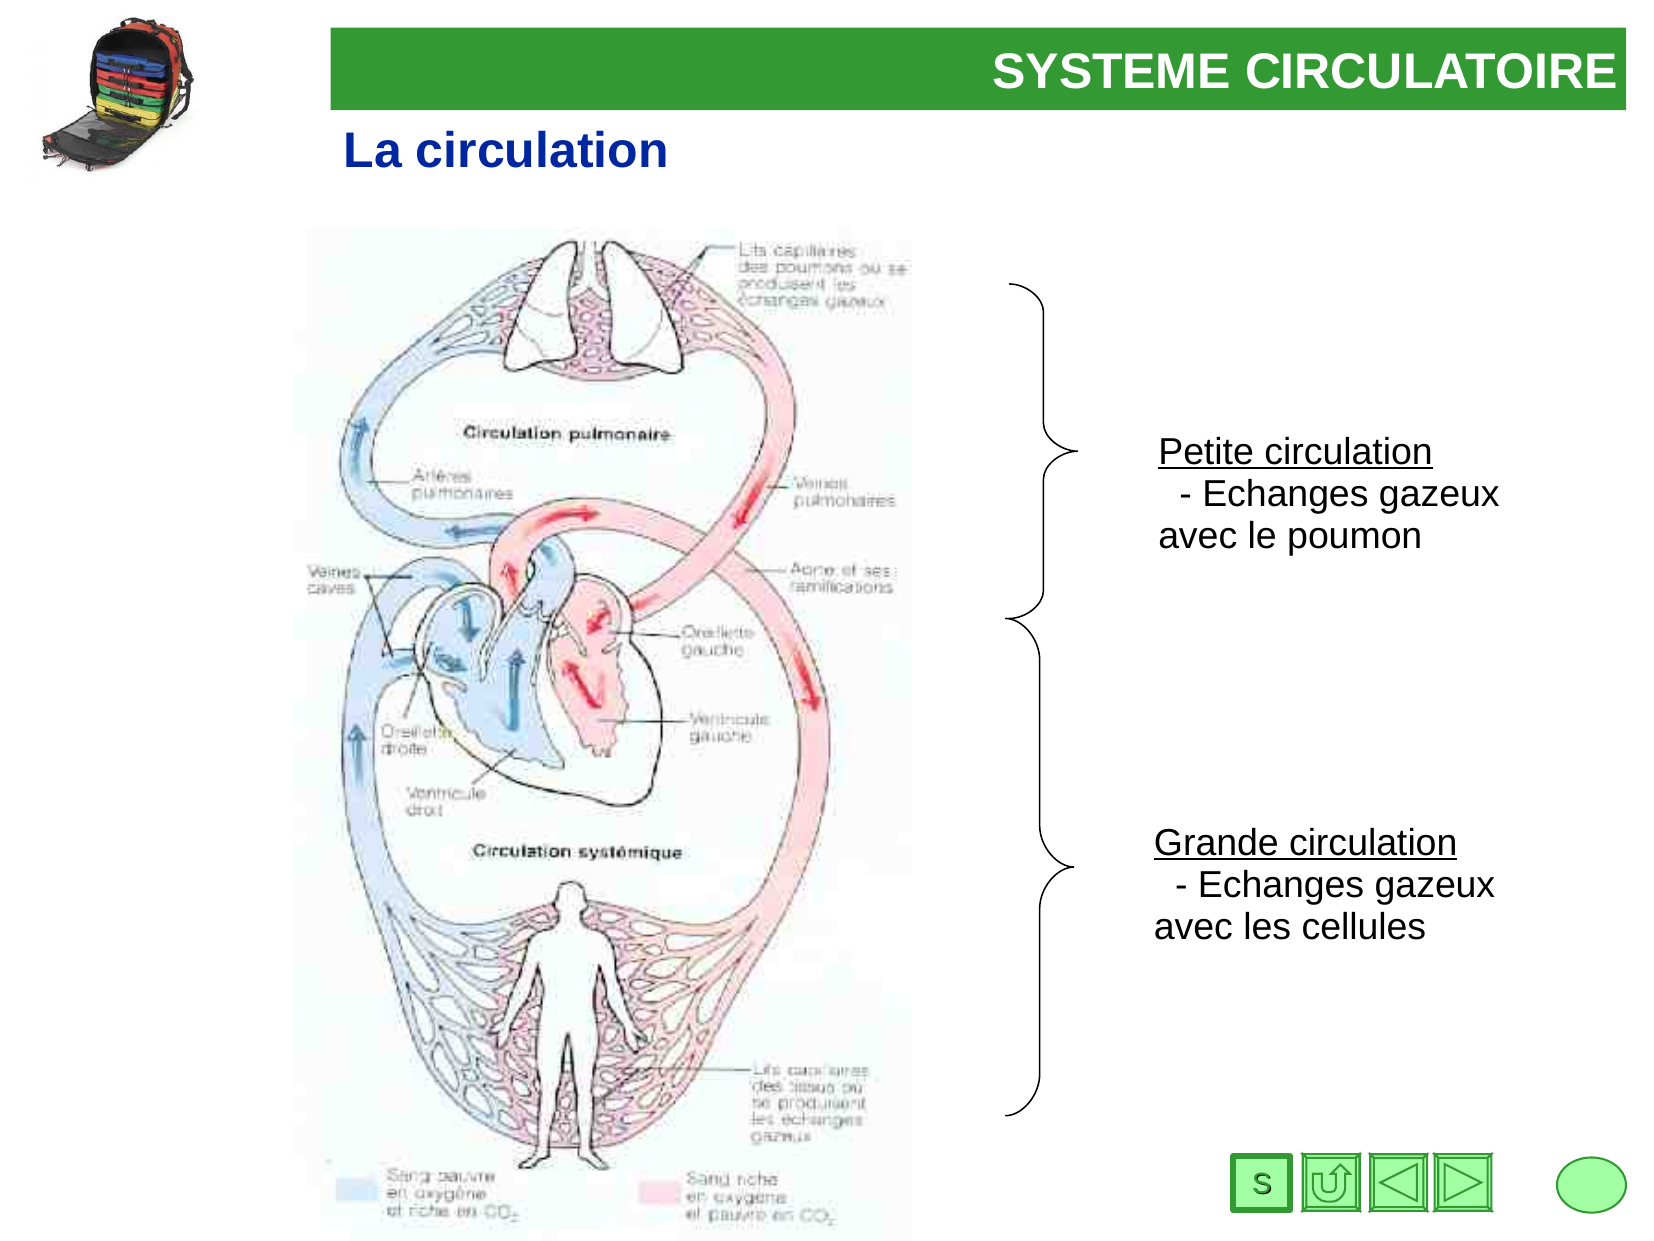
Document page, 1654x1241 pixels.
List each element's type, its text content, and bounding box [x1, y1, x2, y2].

picture [292, 227, 912, 1241]
text_box Petite circulation - Echanges gazeux avec le poumon [1143, 423, 1558, 565]
text_box [1556, 1157, 1626, 1213]
picture [29, 5, 201, 183]
title La circulation [329, 110, 1625, 194]
text_box Grande circulation - Echanges gazeux avec les cellules [1139, 813, 1599, 956]
title SYSTEME CIRCULATOIRE [331, 35, 1619, 107]
